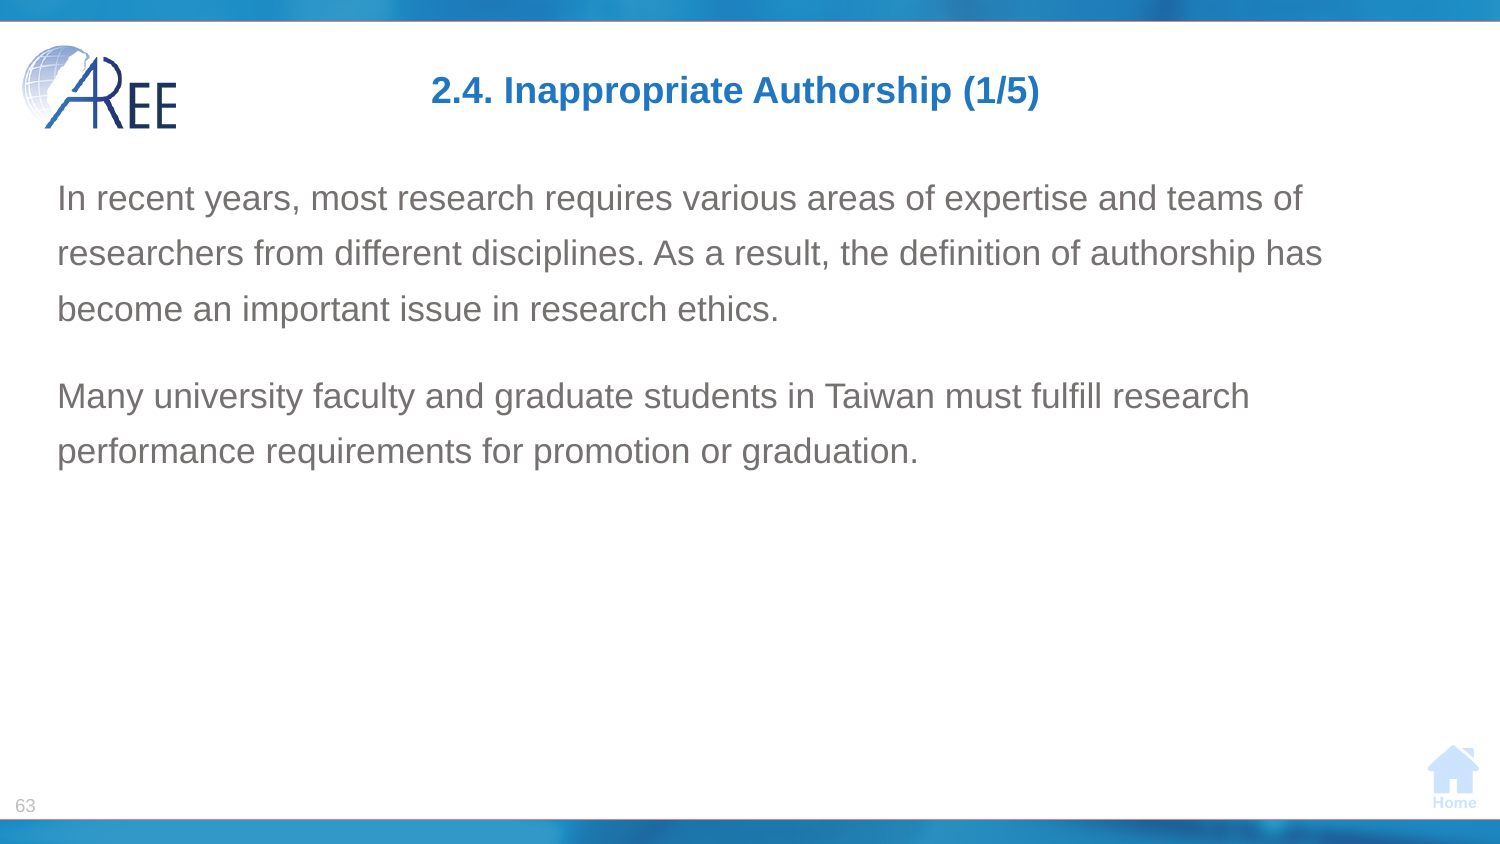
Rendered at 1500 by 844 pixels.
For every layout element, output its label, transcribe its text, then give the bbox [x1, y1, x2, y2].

list In recent years, most research requires various areas of expertise and teams of researchers from different disciplines. As a result, the definition of authorship has become an important issue in research ethics. Many university faculty and graduate students in Taiwan must fulfill research performance requirements for promotion or graduation. [42, 154, 1465, 783]
title 2.4. Inappropriate Authorship (1/5) [415, 63, 1466, 155]
text_box 63 [0, 782, 338, 827]
